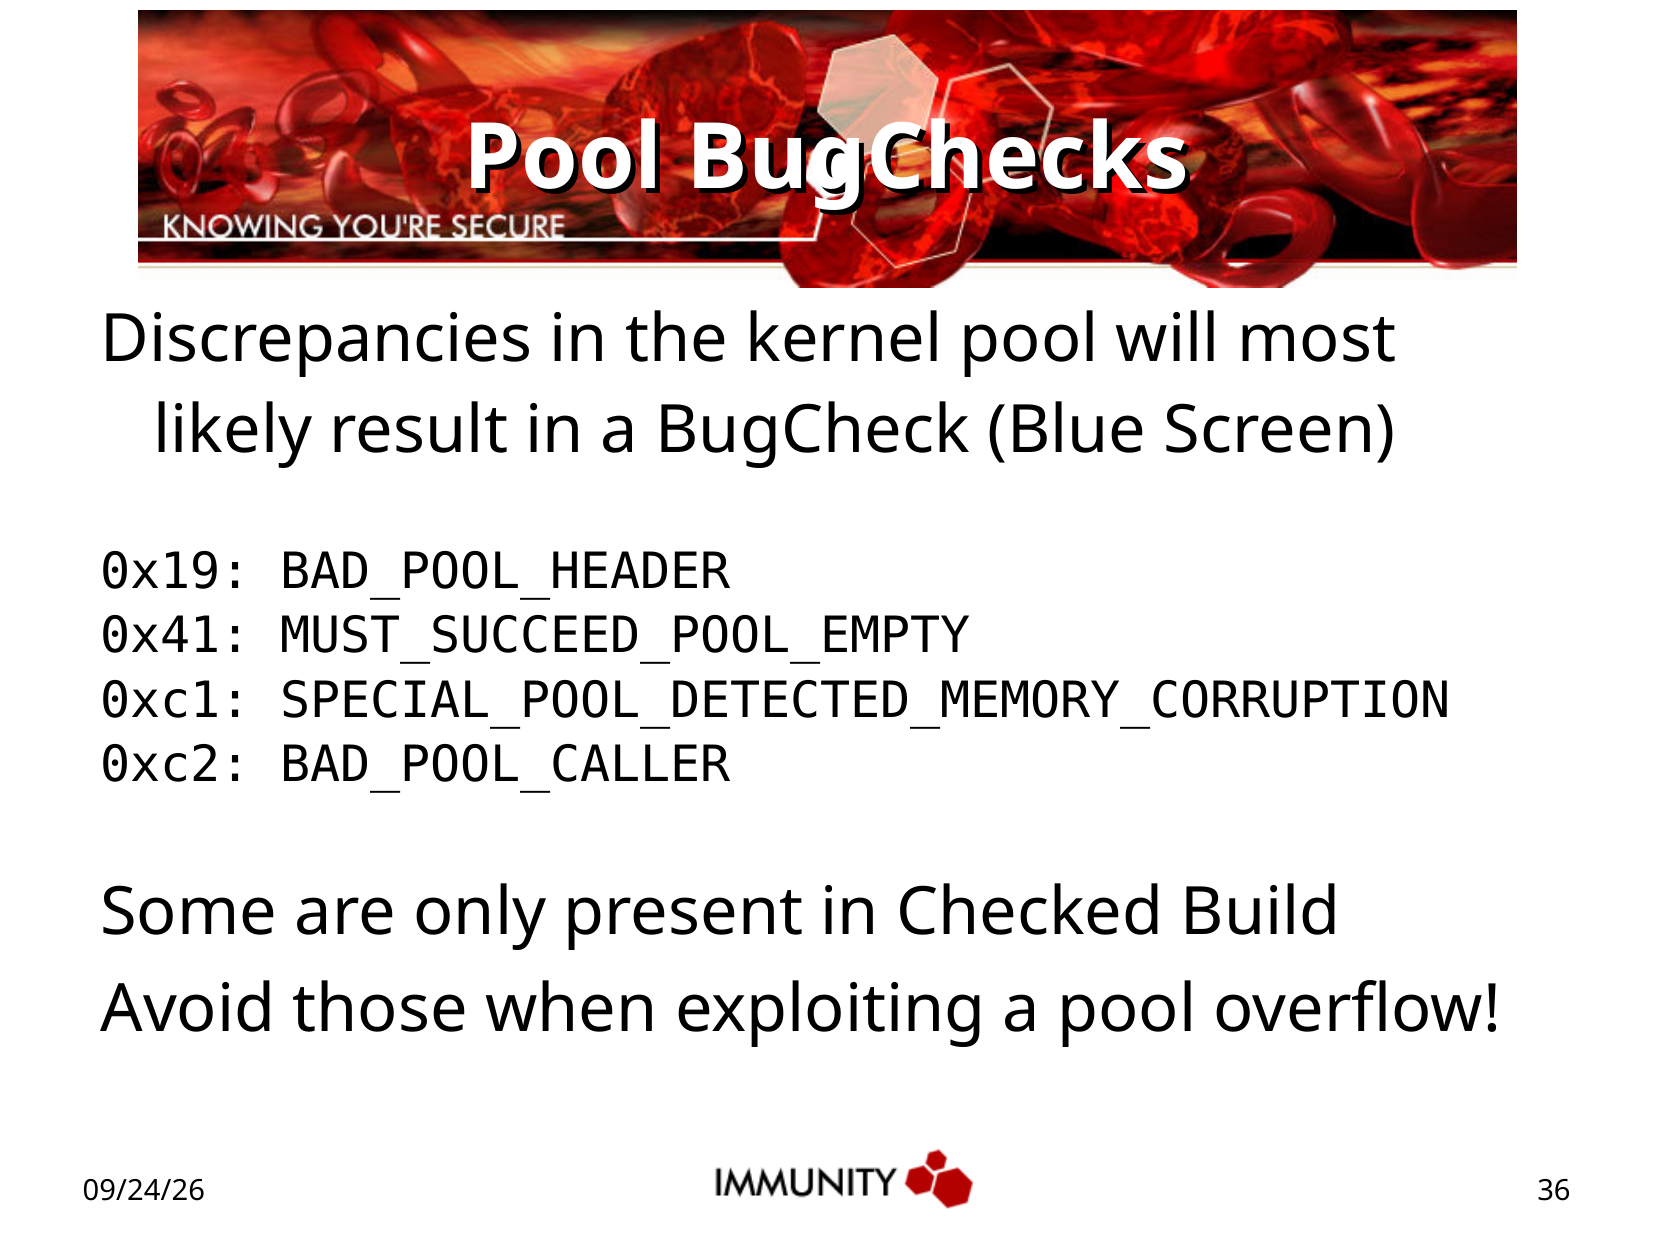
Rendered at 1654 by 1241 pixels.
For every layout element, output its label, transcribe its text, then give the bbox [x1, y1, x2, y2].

list Discrepancies in the kernel pool will most likely result in a BugCheck (Blue Screen) 0x19: BAD_POOL_HEADER 0x41: MUST_SUCCEED_POOL_EMPTY 0xc1: SPECIAL_POOL_DETECTED_MEMORY_CORRUPTION 0xc2: BAD_POOL_CALLER Some are only present in Checked Build Avoid those when exploiting a pool overflow! [82, 290, 1571, 1094]
picture [138, 10, 1517, 56]
title Pool BugChecks [82, 56, 1571, 250]
picture [694, 1130, 984, 1235]
picture [138, 250, 1517, 288]
